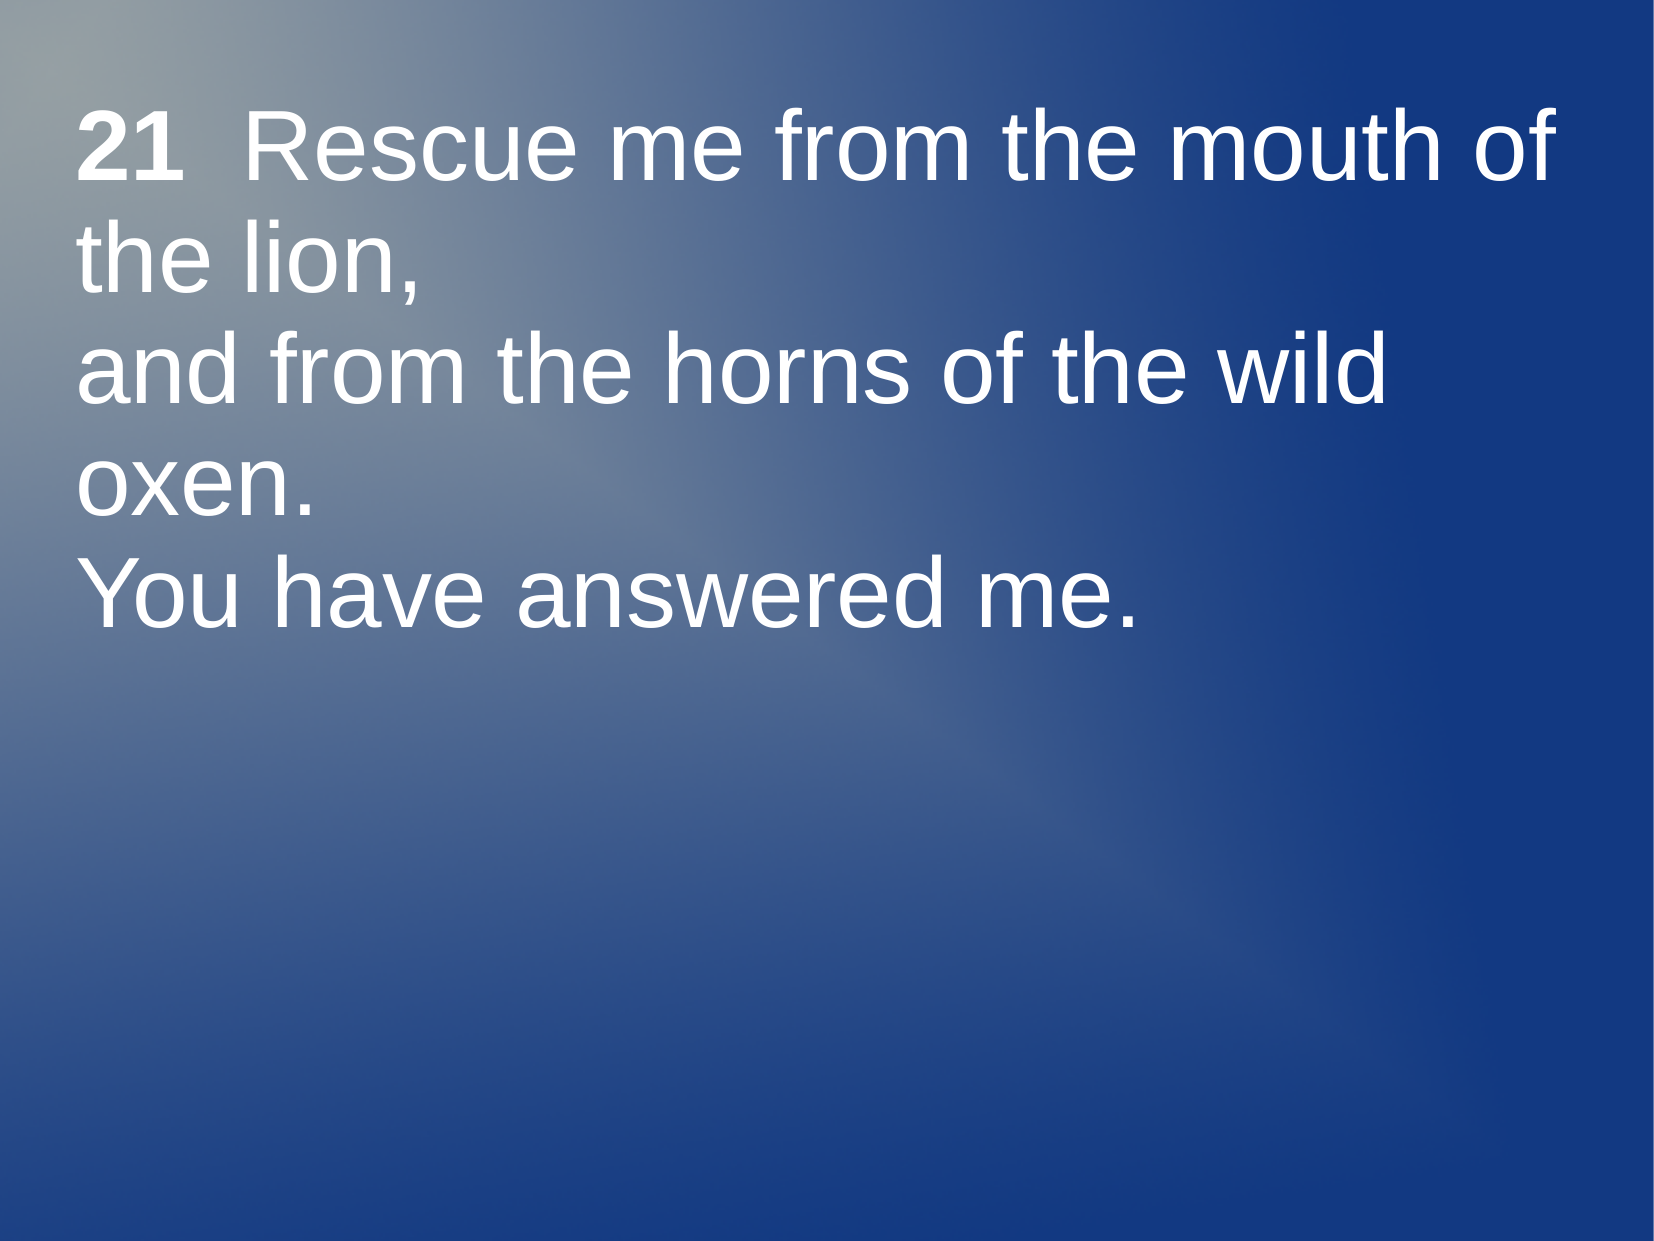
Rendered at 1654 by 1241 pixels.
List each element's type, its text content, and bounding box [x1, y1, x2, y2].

list 21 Rescue me from the mouth of the lion, and from the horns of the wild oxen. You have answered me. [75, 90, 1606, 1241]
picture [0, 0, 1654, 1241]
